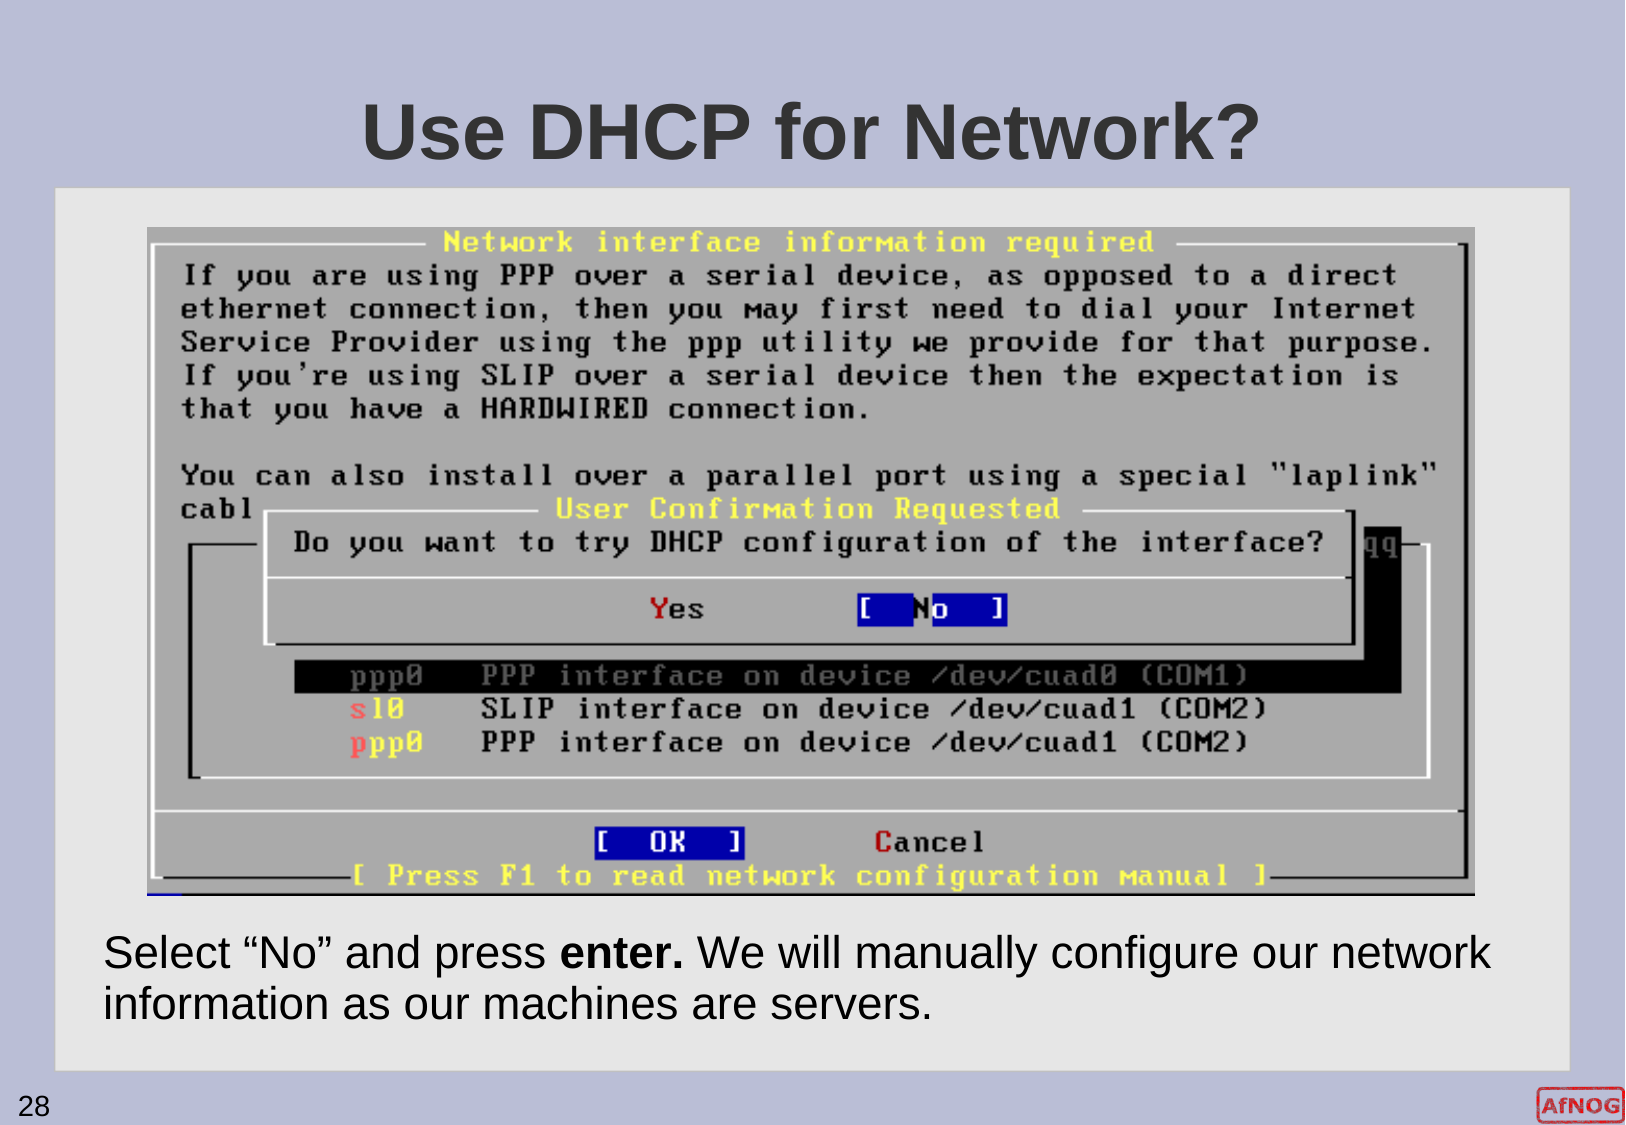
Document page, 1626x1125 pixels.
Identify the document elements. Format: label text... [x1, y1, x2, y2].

picture [147, 227, 1475, 896]
text_box Use DHCP for Network? [54, 44, 1571, 215]
picture [1535, 1085, 1626, 1125]
text_box Select “No” and press enter. We will manually configure our network information as our machines are servers. [88, 915, 1536, 1031]
